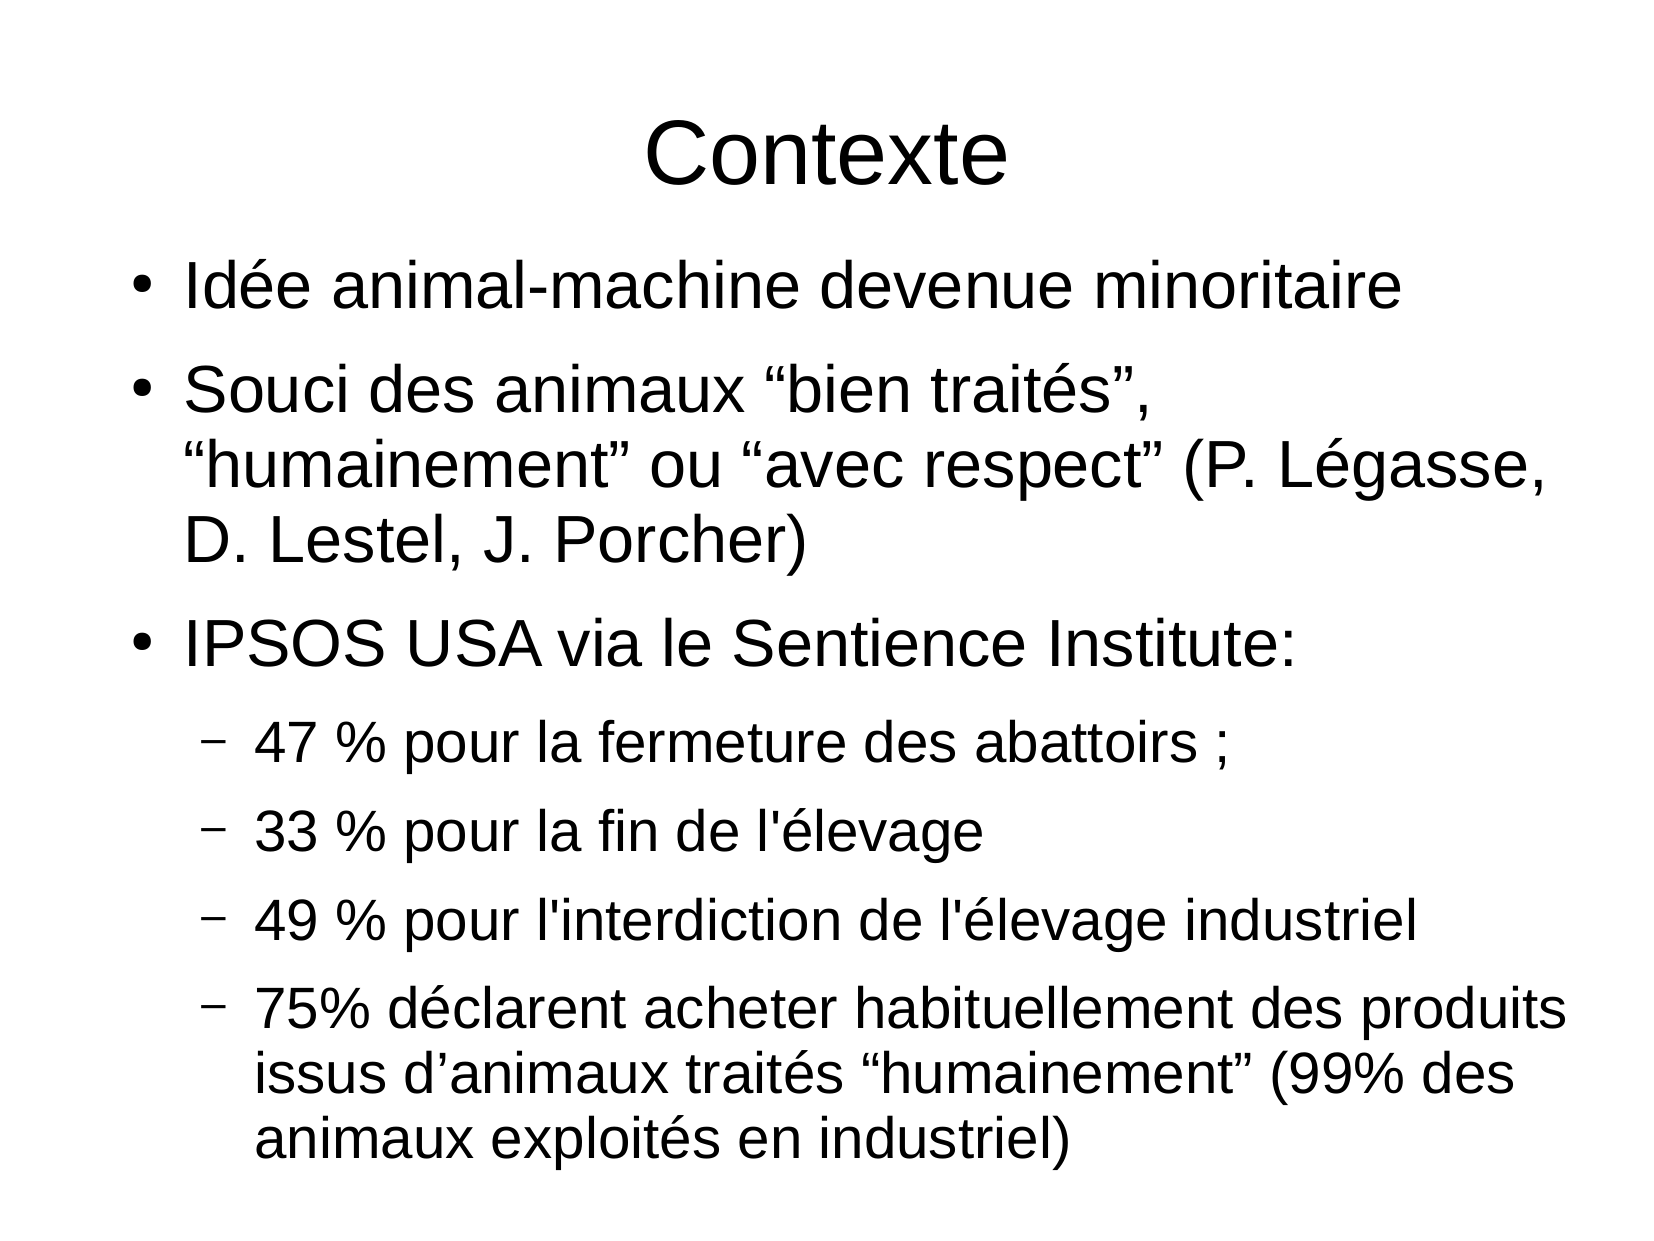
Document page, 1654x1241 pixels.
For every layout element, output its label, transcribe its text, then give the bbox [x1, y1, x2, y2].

list Idée animal-machine devenue minoritaire Souci des animaux “bien traités”, “humainement” ou “avec respect” (P. Légasse, D. Lestel, J. Porcher) IPSOS USA via le Sentience Institute: 47 % pour la fermeture des abattoirs ; 33 % pour la fin de l'élevage 49 % pour l'interdiction de l'élevage industriel 75% déclarent acheter habituellement des produits issus d’animaux traités “humainement” (99% des animaux exploités en industriel) [112, 248, 1601, 1235]
title Contexte [82, 49, 1571, 257]
